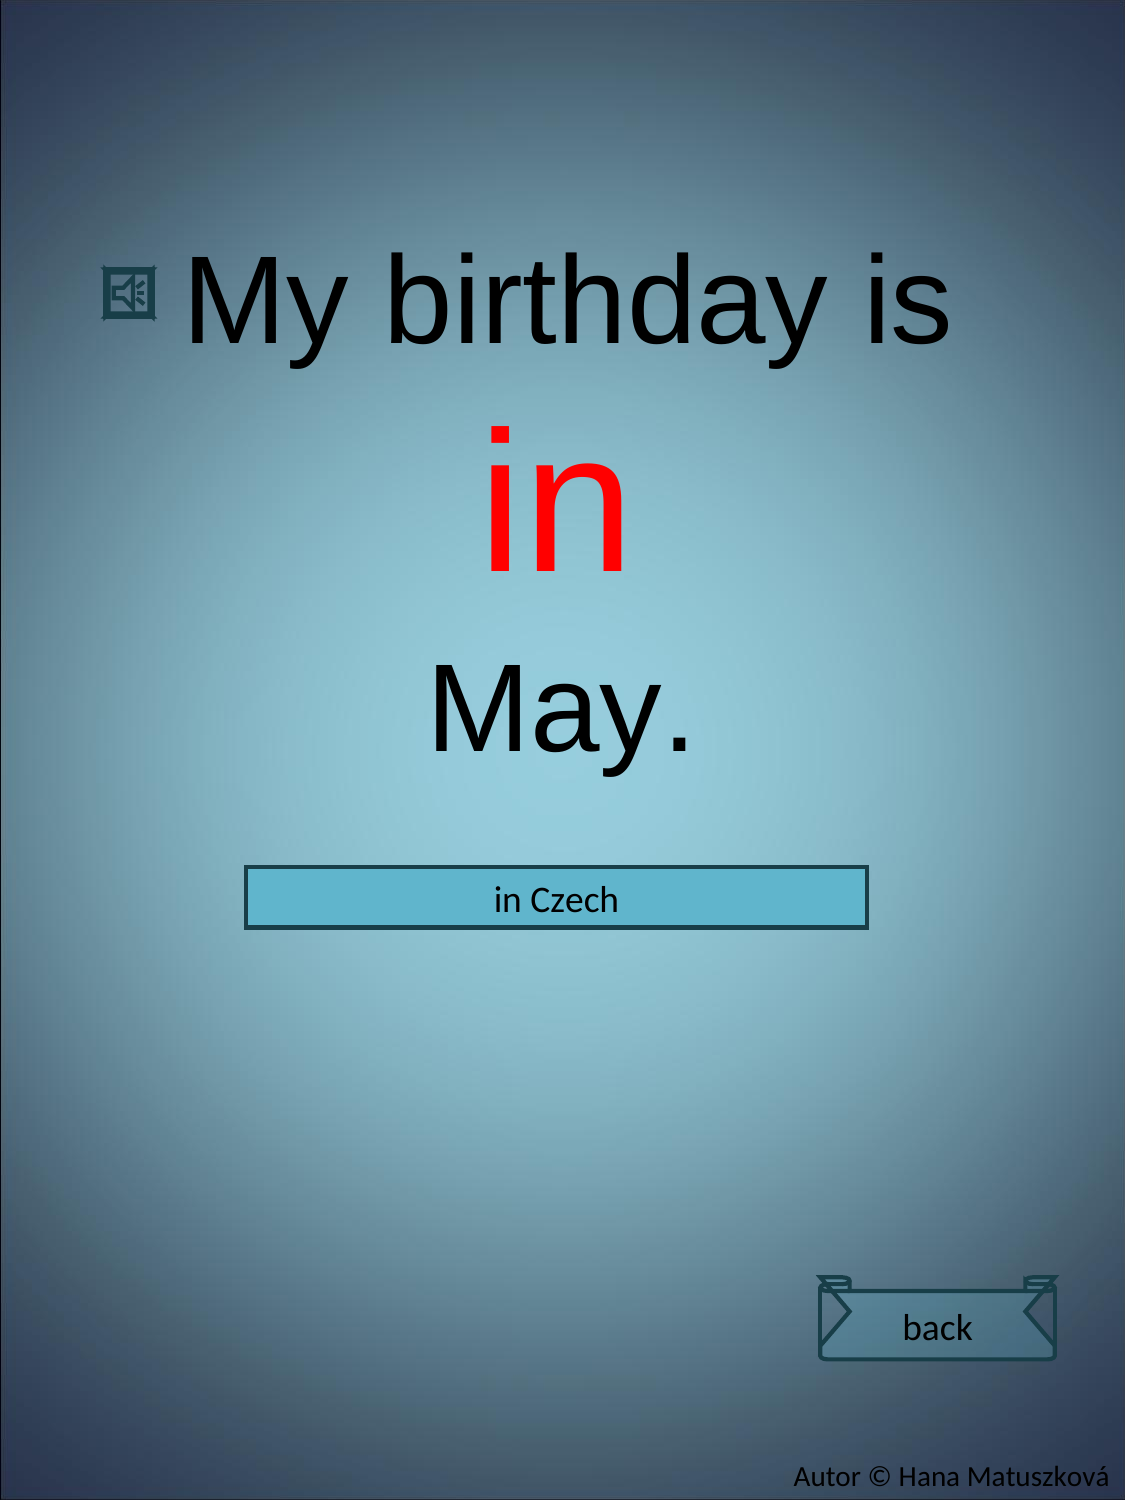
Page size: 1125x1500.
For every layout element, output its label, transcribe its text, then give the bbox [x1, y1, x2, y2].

text_box My birthday is [164, 210, 973, 377]
text_box back [820, 1277, 1055, 1360]
text_box in Czech [246, 867, 868, 928]
text_box Autor © Hana Matuszková [778, 1449, 1125, 1500]
text_box in [457, 363, 657, 618]
text_box May. [339, 618, 784, 784]
picture [0, 0, 1125, 1500]
text_box Mám narozeniny v květnu. [262, 855, 876, 931]
